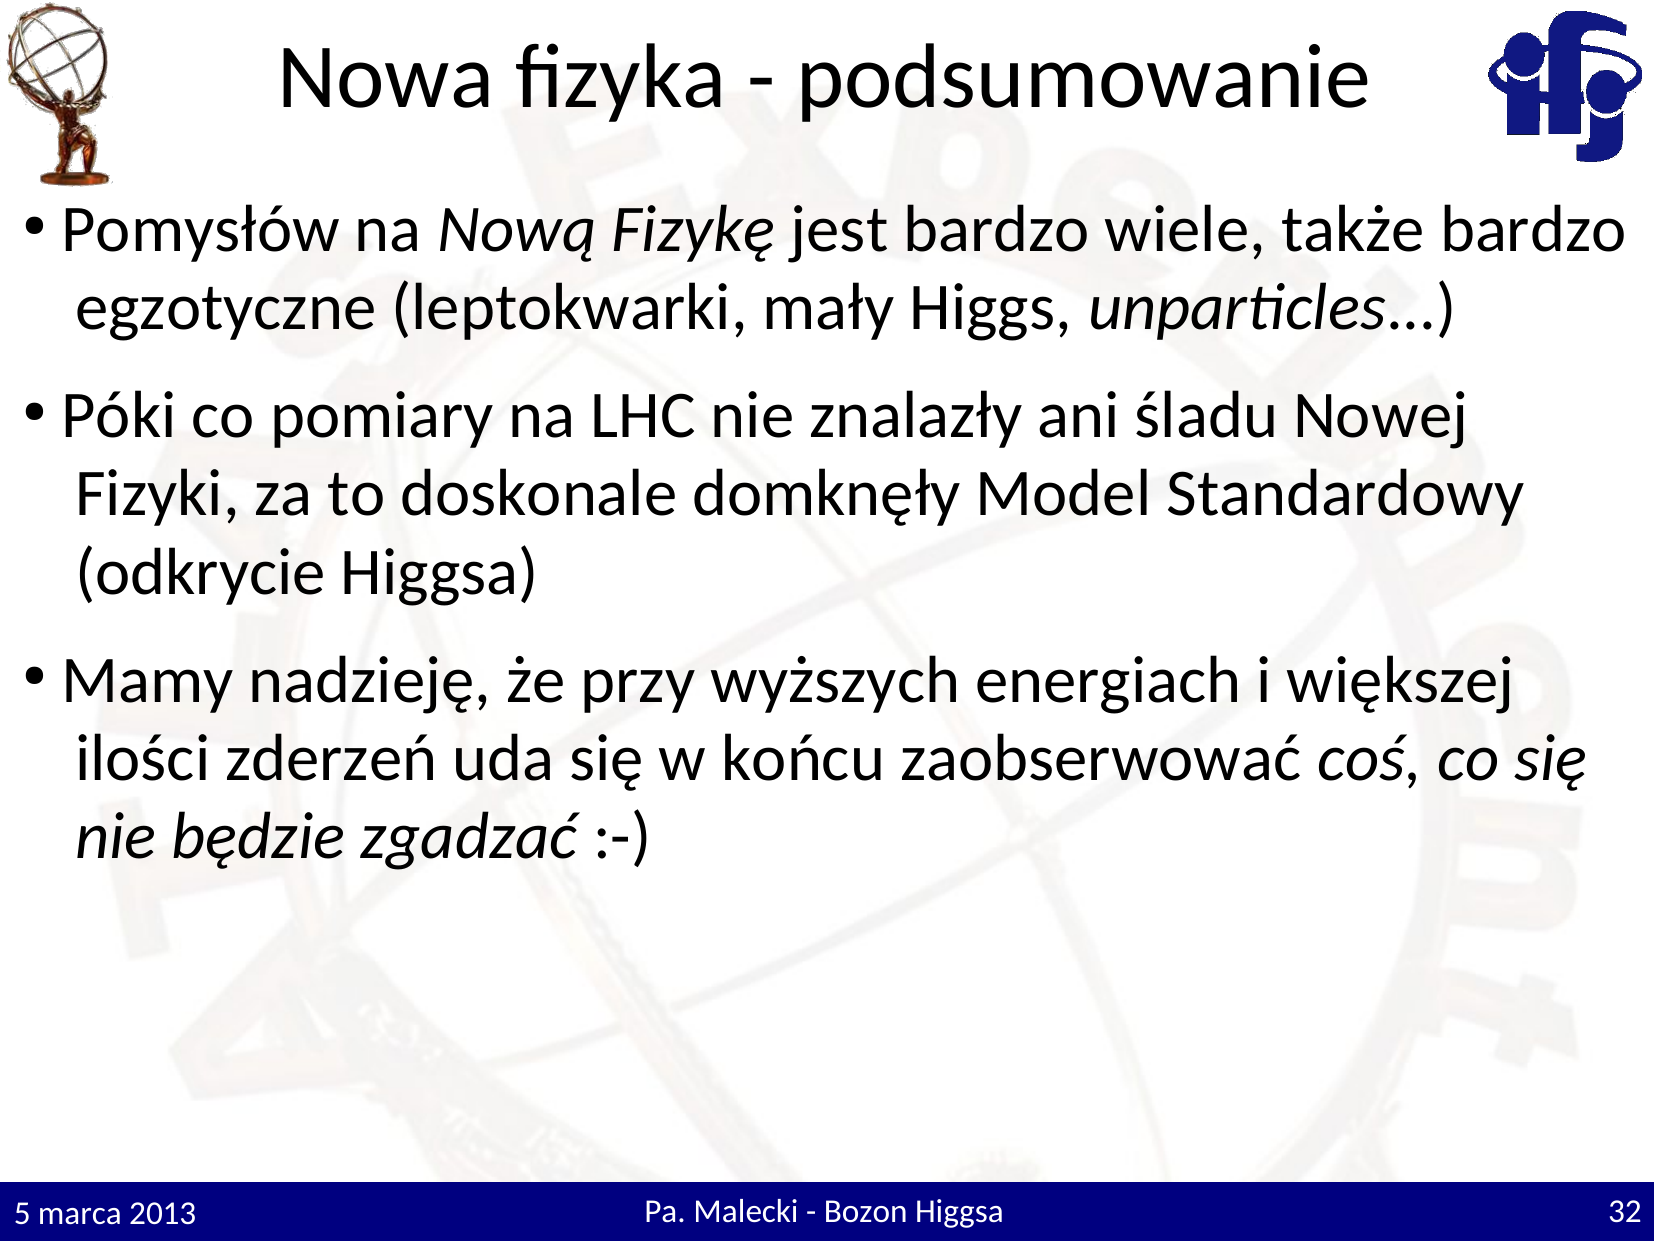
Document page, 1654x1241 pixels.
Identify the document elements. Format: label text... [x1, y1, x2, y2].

list Pomysłów na Nową Fizykę jest bardzo wiele, także bardzo egzotyczne (leptokwarki, mały Higgs, unparticles...) Póki co pomiary na LHC nie znalazły ani śladu Nowej Fizyki, za to doskonale domknęły Model Standardowy (odkrycie Higgsa) Mamy nadzieję, że przy wyższych energiach i większej ilości zderzeń uda się w końcu zaobserwować coś, co się nie będzie zgadzać :-) [19, 187, 1636, 1171]
picture [0, 0, 1654, 1182]
title Nowa fizyka - podsumowanie [75, 0, 1575, 150]
